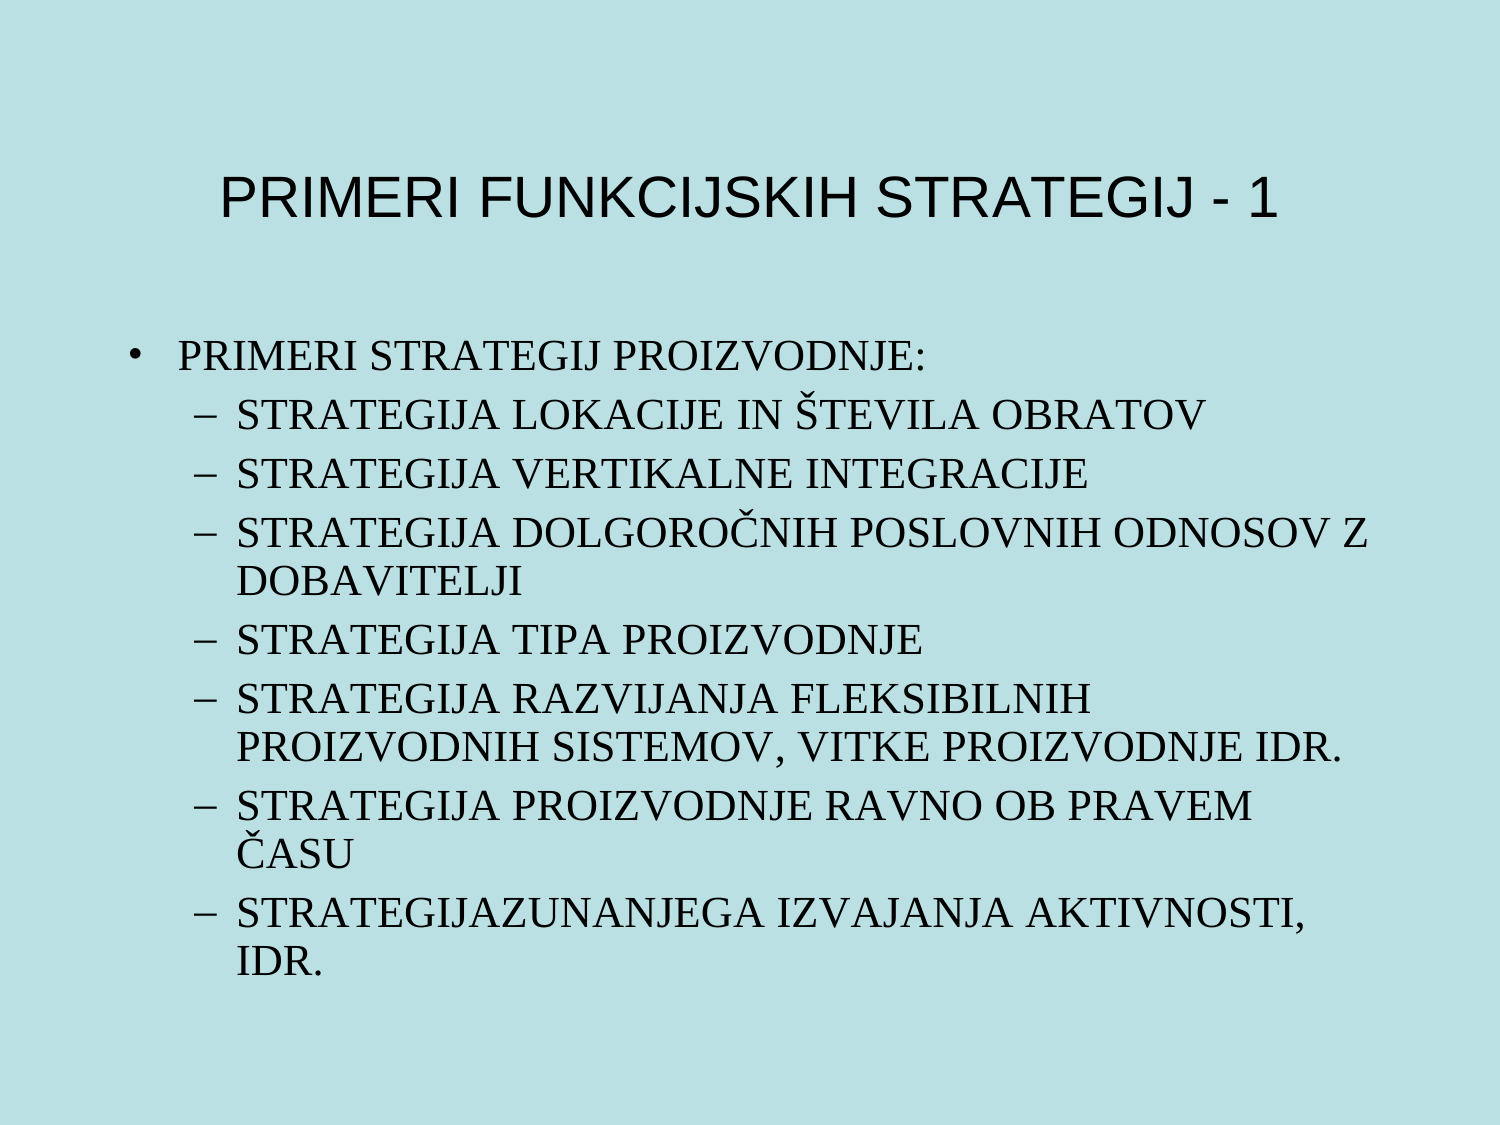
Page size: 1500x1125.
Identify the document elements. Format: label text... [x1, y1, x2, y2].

text_box PRIMERI FUNKCIJSKIH STRATEGIJ - 1 [112, 99, 1388, 288]
text_box PRIMERI STRATEGIJ PROIZVODNJE: STRATEGIJA LOKACIJE IN ŠTEVILA OBRATOV STRATEGIJA VERTIKALNE INTEGRACIJE STRATEGIJA DOLGOROČNIH POSLOVNIH ODNOSOV Z DOBAVITELJI STRATEGIJA TIPA PROIZVODNJE STRATEGIJA RAZVIJANJA FLEKSIBILNIH PROIZVODNIH SISTEMOV, VITKE PROIZVODNJE IDR. STRATEGIJA PROIZVODNJE RAVNO OB PRAVEM ČASU STRATEGIJAZUNANJEGA IZVAJANJA AKTIVNOSTI, IDR. [112, 324, 1388, 1000]
